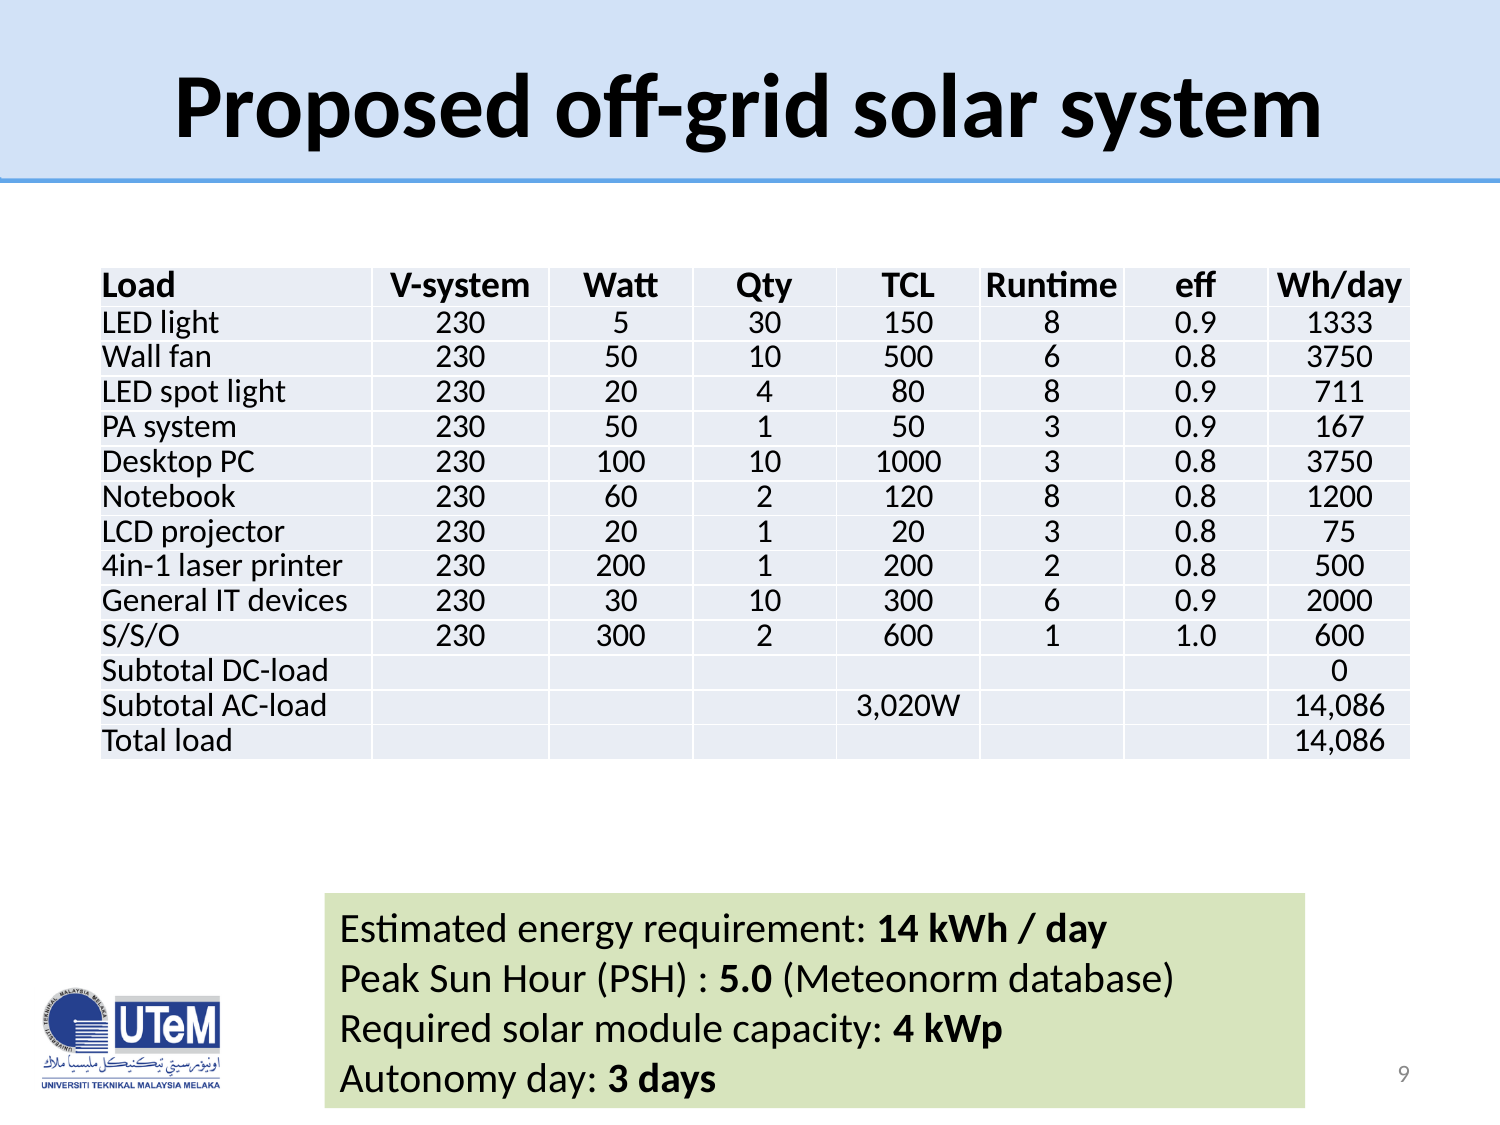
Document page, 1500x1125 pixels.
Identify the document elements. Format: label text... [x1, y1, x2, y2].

table_header Runtime [981, 268, 1123, 306]
table_cell [837, 656, 979, 689]
table_cell 3 [981, 412, 1123, 445]
table_cell 2 [694, 482, 836, 515]
table_cell 1.0 [1125, 621, 1267, 654]
table_cell 0.8 [1125, 447, 1267, 480]
table_cell 8 [981, 482, 1123, 515]
table_cell [373, 691, 548, 724]
table_header Wh/day [1269, 268, 1410, 306]
table_header eff [1125, 268, 1267, 306]
table_cell 20 [550, 377, 692, 410]
table_cell 230 [373, 551, 548, 584]
table_cell [694, 691, 836, 724]
table_cell Desktop PC [101, 447, 371, 480]
table_cell Subtotal DC-load [101, 656, 371, 689]
table_cell [1125, 725, 1267, 759]
table_cell 3 [981, 516, 1123, 550]
table_cell 300 [550, 621, 692, 654]
table_header V-system [373, 268, 548, 306]
table_cell 230 [373, 377, 548, 410]
table_cell 0.8 [1125, 342, 1267, 375]
table_cell [1125, 656, 1267, 689]
table_cell 75 [1269, 516, 1410, 550]
table_cell [1125, 691, 1267, 724]
table_cell 30 [550, 586, 692, 619]
table_cell 14,086 [1269, 725, 1410, 759]
table_cell [373, 656, 548, 689]
table_cell 230 [373, 412, 548, 445]
table_header Watt [550, 268, 692, 306]
table_header TCL [837, 268, 979, 306]
table_cell 10 [694, 447, 836, 480]
table_cell 0.8 [1125, 516, 1267, 550]
table_cell 8 [981, 307, 1123, 340]
table_cell 6 [981, 342, 1123, 375]
table_cell Subtotal AC-load [101, 691, 371, 724]
table_cell 2 [981, 551, 1123, 584]
table_cell 500 [1269, 551, 1410, 584]
table_cell 8 [981, 377, 1123, 410]
table_cell Notebook [101, 482, 371, 515]
table_cell 1200 [1269, 482, 1410, 515]
table_cell 600 [1269, 621, 1410, 654]
table_cell 230 [373, 447, 548, 480]
table_cell 10 [694, 586, 836, 619]
table_cell General IT devices [101, 586, 371, 619]
table_cell 230 [373, 516, 548, 550]
table_cell 1 [981, 621, 1123, 654]
table_cell 230 [373, 482, 548, 515]
table_cell [373, 725, 548, 759]
table_cell [550, 725, 692, 759]
table_cell 3,020W [837, 691, 979, 724]
table_cell [981, 725, 1123, 759]
table_cell 2 [694, 621, 836, 654]
table_cell 167 [1269, 412, 1410, 445]
table_cell S/S/O [101, 621, 371, 654]
table_cell 14,086 [1269, 691, 1410, 724]
table_cell [550, 691, 692, 724]
table_cell 4in-1 laser printer [101, 551, 371, 584]
table_cell 600 [837, 621, 979, 654]
table_cell 0.9 [1125, 377, 1267, 410]
table_cell 230 [373, 307, 548, 340]
table_cell LED light [101, 307, 371, 340]
table_cell [694, 656, 836, 689]
table_cell 50 [837, 412, 979, 445]
table_cell 3 [981, 447, 1123, 480]
table_cell 200 [550, 551, 692, 584]
table_cell Wall fan [101, 342, 371, 375]
table_cell 3750 [1269, 447, 1410, 480]
table_cell 230 [373, 621, 548, 654]
table_cell 2000 [1269, 586, 1410, 619]
table_cell 0.9 [1125, 586, 1267, 619]
table_cell 6 [981, 586, 1123, 619]
table_cell PA system [101, 412, 371, 445]
table_cell 150 [837, 307, 979, 340]
table_cell 0.9 [1125, 307, 1267, 340]
table_header Qty [694, 268, 836, 306]
title Proposed off-grid solar system [75, 31, 1425, 171]
table_cell 5 [550, 307, 692, 340]
table_cell Total load [101, 725, 371, 759]
table_cell 1333 [1269, 307, 1410, 340]
table_cell 3750 [1269, 342, 1410, 375]
table_cell 120 [837, 482, 979, 515]
table_cell 50 [550, 342, 692, 375]
table_cell [550, 656, 692, 689]
table_cell [694, 725, 836, 759]
table_cell 80 [837, 377, 979, 410]
slide_number <編號> [1306, 1042, 1425, 1103]
table_cell 0.9 [1125, 412, 1267, 445]
table_cell 200 [837, 551, 979, 584]
table_cell 1000 [837, 447, 979, 480]
text_box Estimated energy requirement: 14 kWh / day Peak Sun Hour (PSH) : 5.0 (Meteonorm database) Required solar module capacity: 4 kWp Autonomy day: 3 days [324, 893, 1306, 1109]
table_cell 1 [694, 551, 836, 584]
table_cell 0.8 [1125, 482, 1267, 515]
table_cell 1 [694, 516, 836, 550]
picture [34, 987, 224, 1091]
table_cell 230 [373, 342, 548, 375]
table_cell 4 [694, 377, 836, 410]
table_cell [837, 725, 979, 759]
table_cell 30 [694, 307, 836, 340]
table_cell 20 [837, 516, 979, 550]
table_cell 60 [550, 482, 692, 515]
picture [0, 0, 1500, 183]
table_cell 50 [550, 412, 692, 445]
table_cell 300 [837, 586, 979, 619]
table_header Load [101, 268, 371, 306]
table_cell 0 [1269, 656, 1410, 689]
table_cell 1 [694, 412, 836, 445]
table_cell 711 [1269, 377, 1410, 410]
table_cell 0.8 [1125, 551, 1267, 584]
table_cell 20 [550, 516, 692, 550]
table_cell LED spot light [101, 377, 371, 410]
table_cell LCD projector [101, 516, 371, 550]
table_cell 230 [373, 586, 548, 619]
table_cell 100 [550, 447, 692, 480]
table_cell 500 [837, 342, 979, 375]
table_cell [981, 656, 1123, 689]
table_cell 10 [694, 342, 836, 375]
table_cell [981, 691, 1123, 724]
